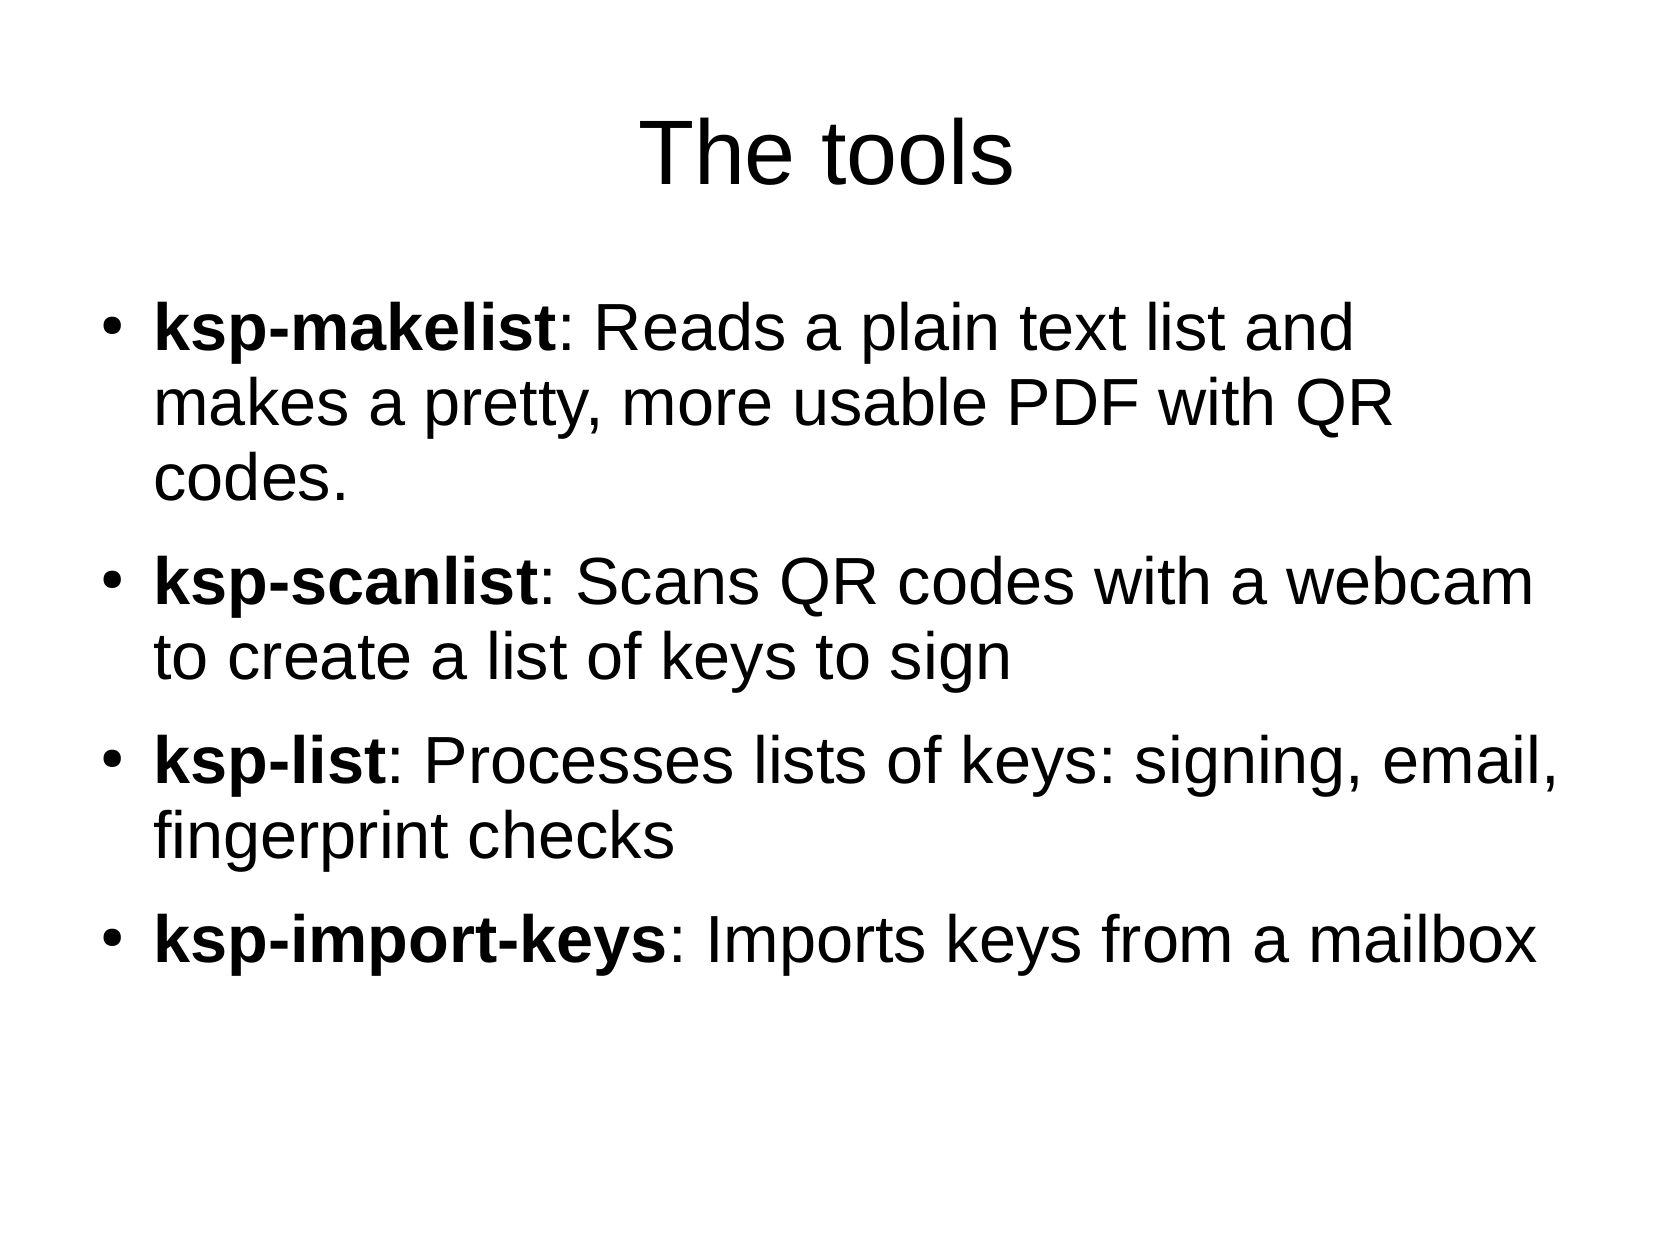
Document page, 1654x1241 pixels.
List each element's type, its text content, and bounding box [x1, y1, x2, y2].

title The tools [82, 49, 1571, 257]
list ksp-makelist: Reads a plain text list and makes a pretty, more usable PDF with QR codes. ksp-scanlist: Scans QR codes with a webcam to create a list of keys to sign ksp-list: Processes lists of keys: signing, email, fingerprint checks ksp-import-keys: Imports keys from a mailbox [82, 290, 1571, 1010]
